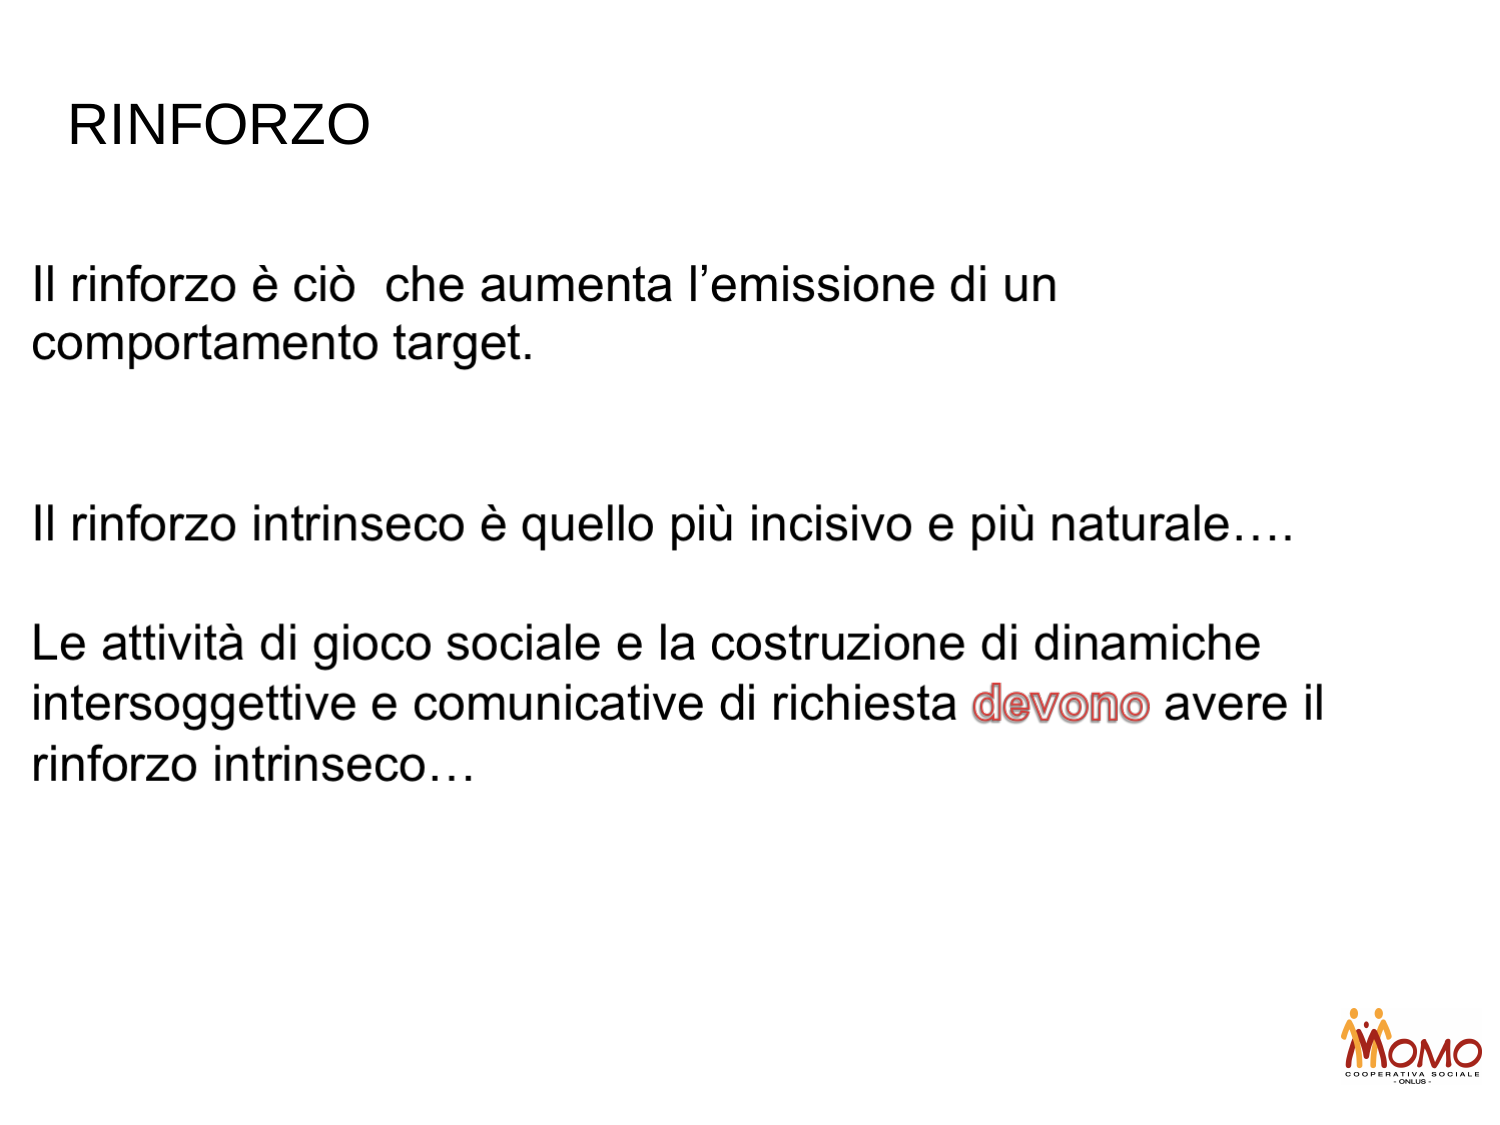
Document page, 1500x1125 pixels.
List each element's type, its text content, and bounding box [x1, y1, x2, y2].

text_box RINFORZO [53, 78, 621, 164]
picture [16, 242, 1413, 927]
picture [1341, 1008, 1482, 1085]
